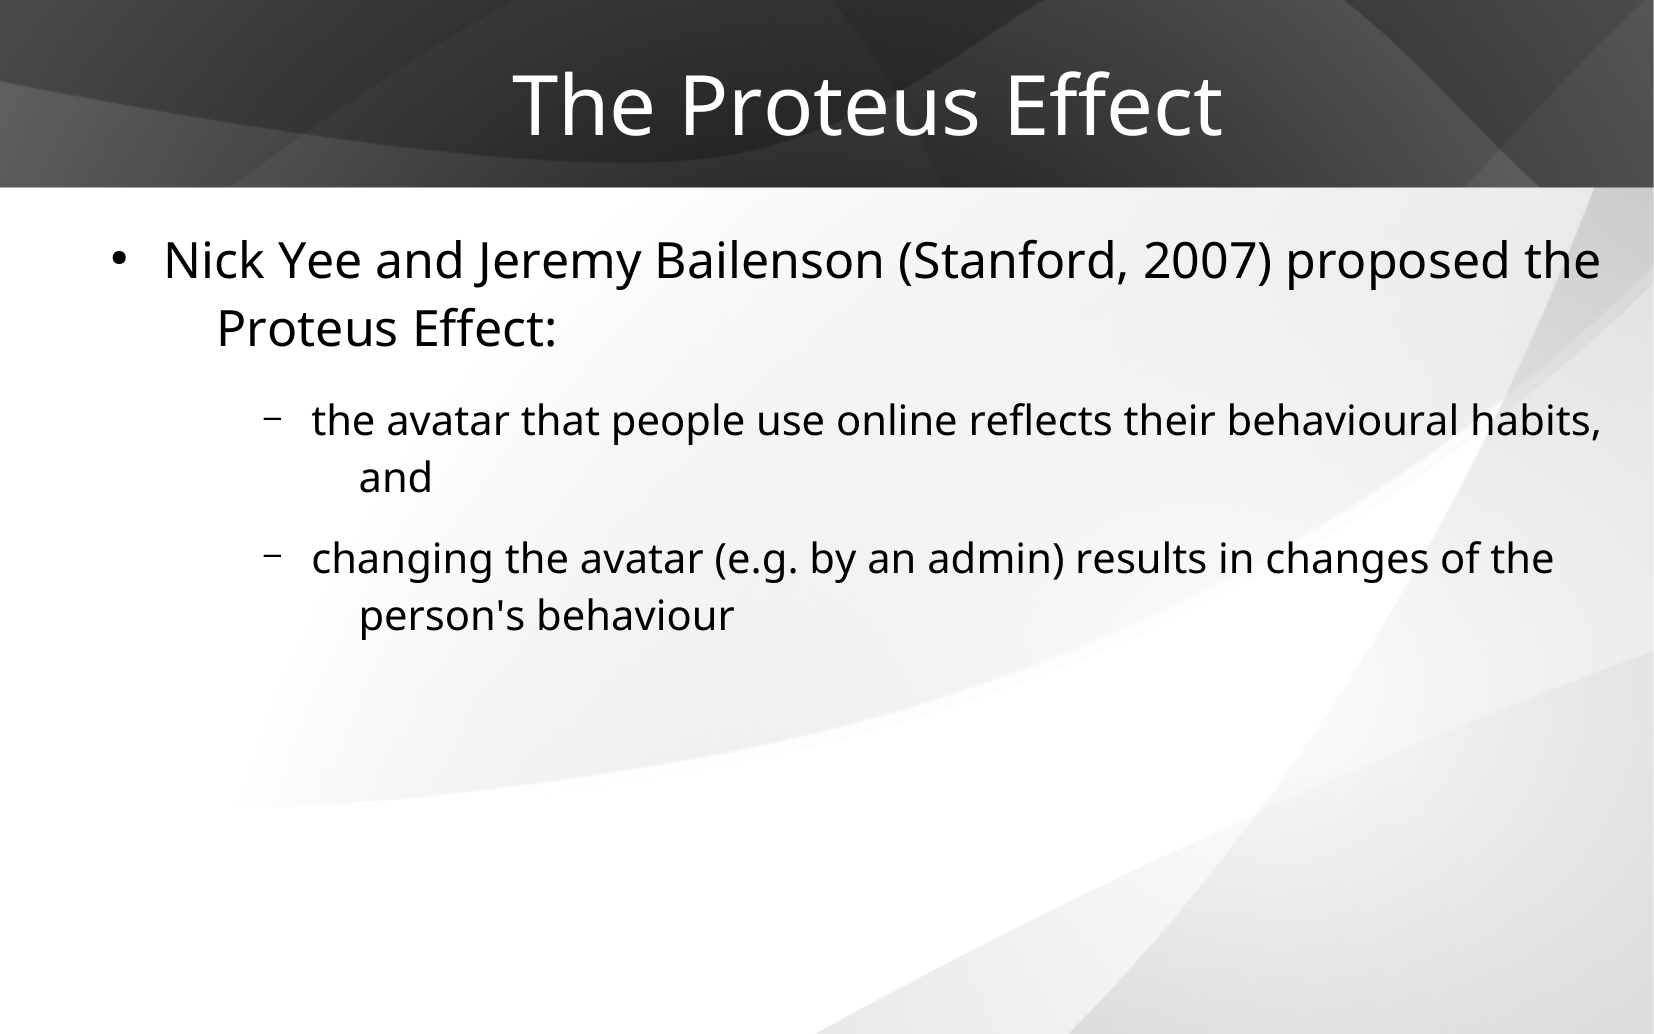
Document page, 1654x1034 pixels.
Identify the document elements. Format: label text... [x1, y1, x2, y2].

list Nick Yee and Jeremy Bailenson (Stanford, 2007) proposed the Proteus Effect: the avatar that people use online reflects their behavioural habits, and changing the avatar (e.g. by an admin) results in changes of the person's behaviour [75, 225, 1613, 1013]
picture [0, 0, 1654, 1034]
title The Proteus Effect [124, 0, 1613, 208]
